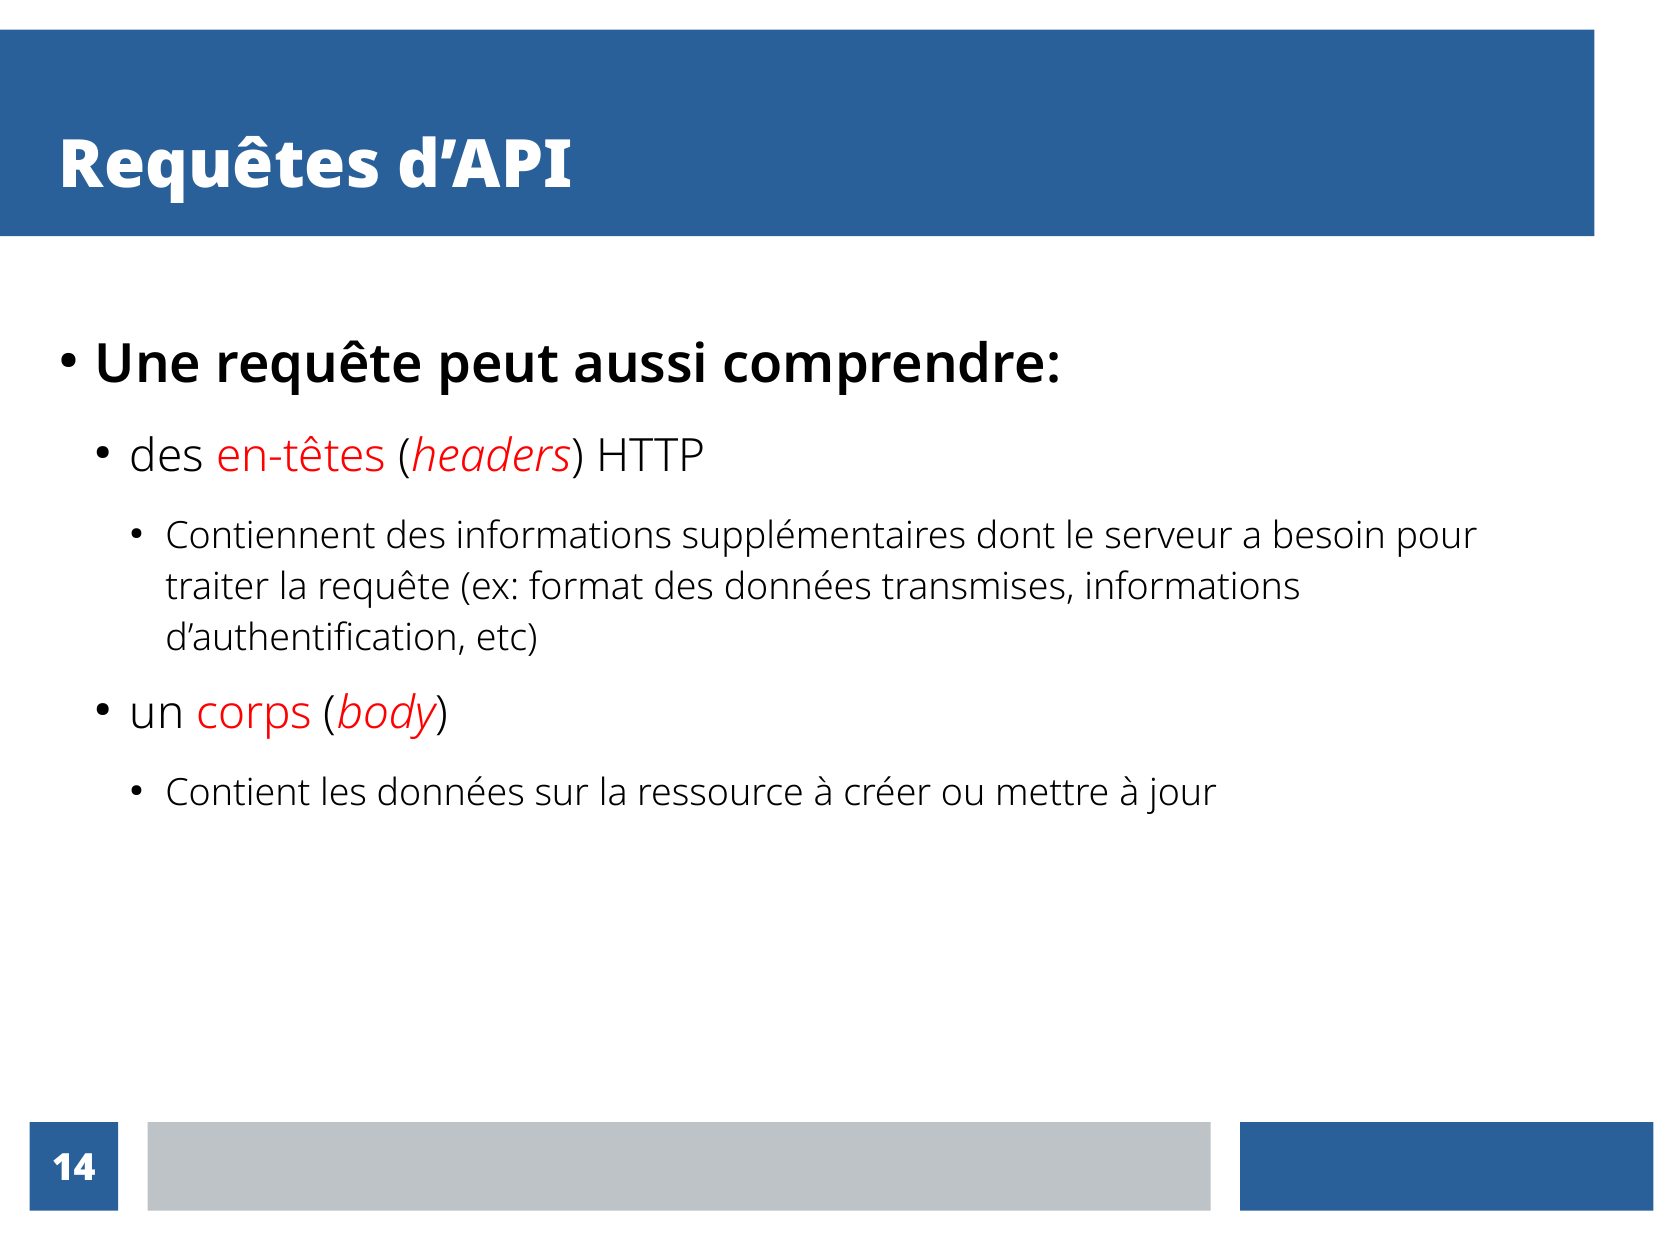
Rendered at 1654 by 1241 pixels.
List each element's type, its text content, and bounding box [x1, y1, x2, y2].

title Requêtes d’API [59, 59, 1595, 207]
list Une requête peut aussi comprendre: des en-têtes (headers) HTTP Contiennent des informations supplémentaires dont le serveur a besoin pour traiter la requête (ex: format des données transmises, informations d’authentification, etc) un corps (body) Contient les données sur la ressource à créer ou mettre à jour [59, 324, 1565, 1093]
